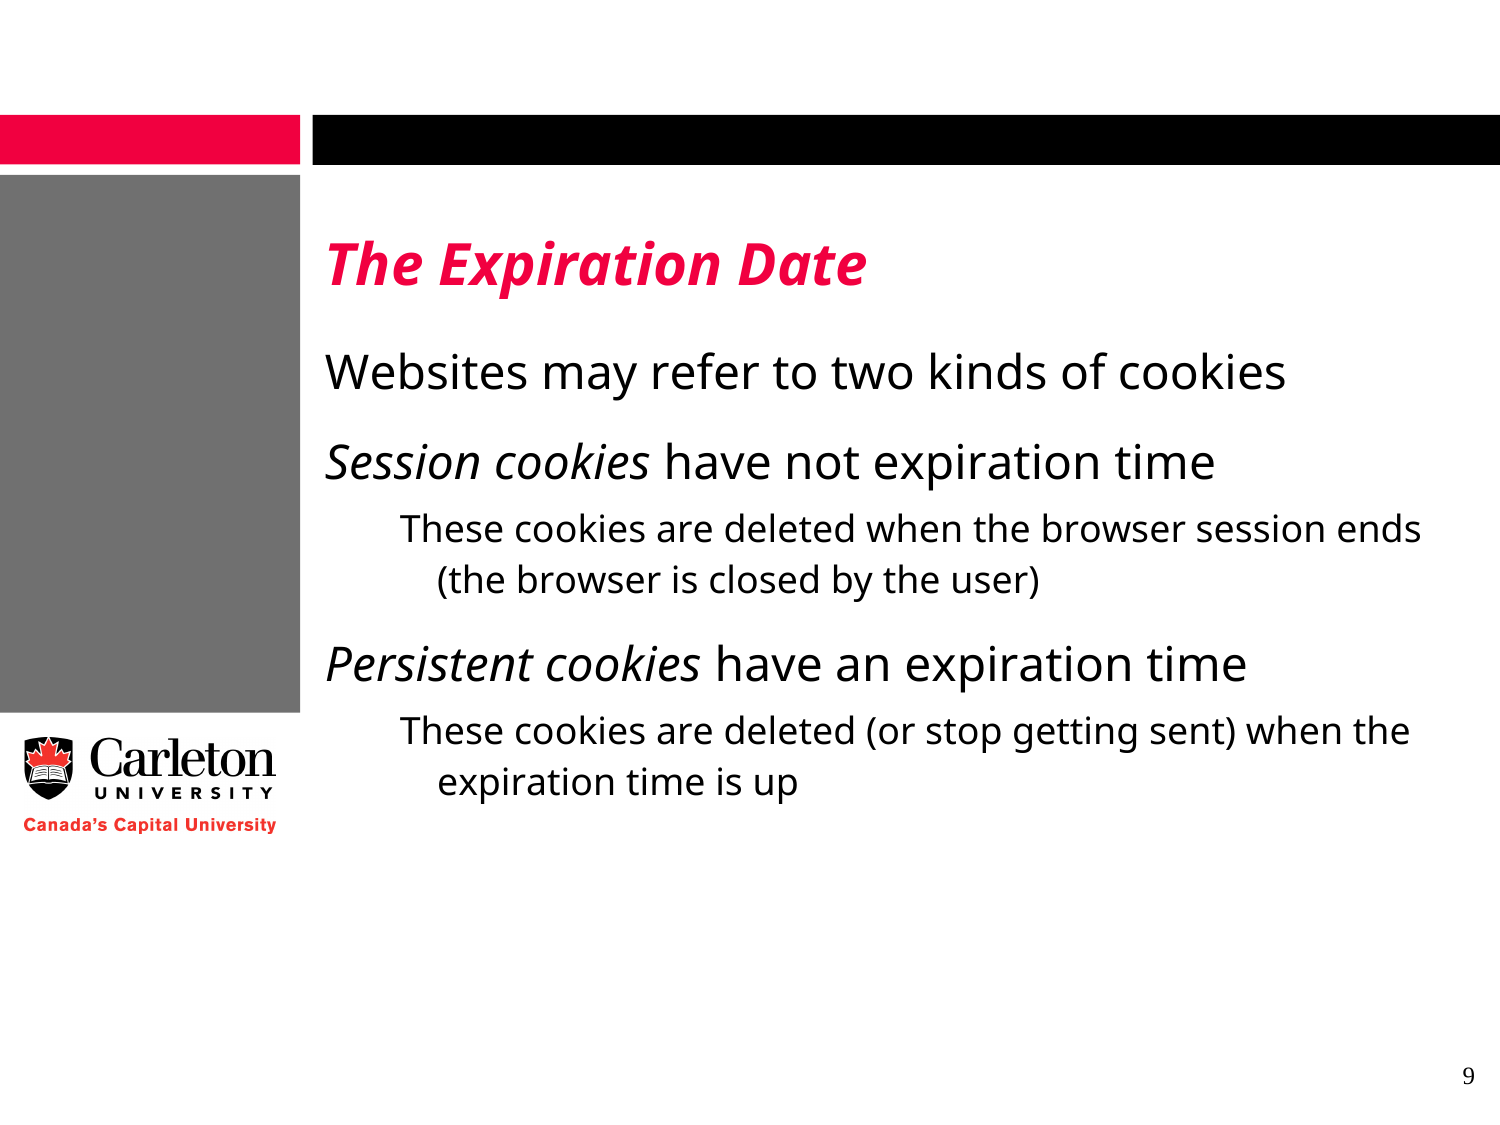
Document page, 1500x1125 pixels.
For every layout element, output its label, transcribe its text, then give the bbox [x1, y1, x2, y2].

list Websites may refer to two kinds of cookies Session cookies have not expiration time These cookies are deleted when the browser session ends (the browser is closed by the user) Persistent cookies have an expiration time These cookies are deleted (or stop getting sent) when the expiration time is up [324, 324, 1450, 1036]
picture [24, 737, 276, 834]
title The Expiration Date [324, 194, 1450, 324]
